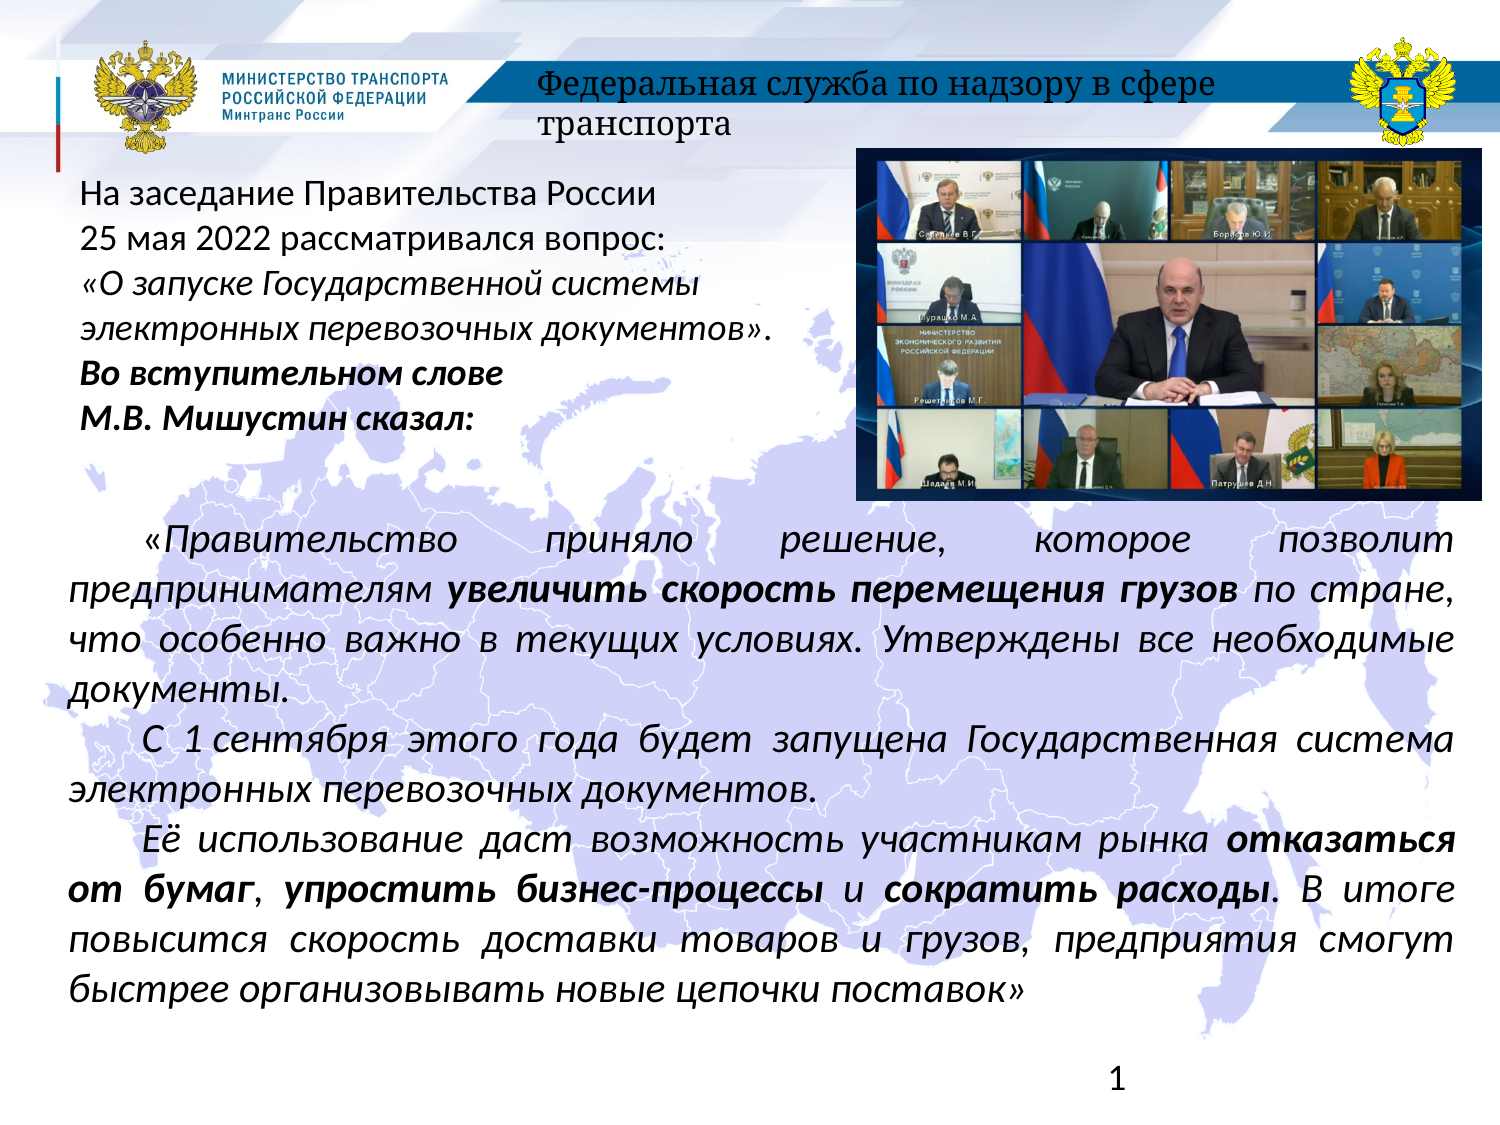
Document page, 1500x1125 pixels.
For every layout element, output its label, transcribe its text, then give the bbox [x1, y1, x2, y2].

slide_number <номер> [1092, 1045, 1468, 1124]
text_box [14, 242, 1495, 1097]
text_box Федеральная служба по надзору в сфере транспорта [522, 54, 1350, 150]
text_box На заседание Правительства России 25 мая 2022 рассматривался вопрос: «О запуске Государственной системы электронных перевозочных документов». Во вступительном слове М.В. Мишустин сказал: [64, 160, 821, 446]
text_box «Правительство приняло решение, которое позволит предпринимателям увеличить скорость перемещения грузов по стране, что особенно важно в текущих условиях. Утверждены все необходимые документы. С 1 сентября этого года будет запущена Государственная система электронных перевозочных документов. Её использование даст возможность участникам рынка отказаться от бумаг, упростить бизнес-процессы и сократить расходы. В итоге повысится скорость доставки товаров и грузов, предприятия смогут быстрее организовывать новые цепочки поставок» [53, 503, 1471, 1019]
picture [0, 0, 1500, 1125]
